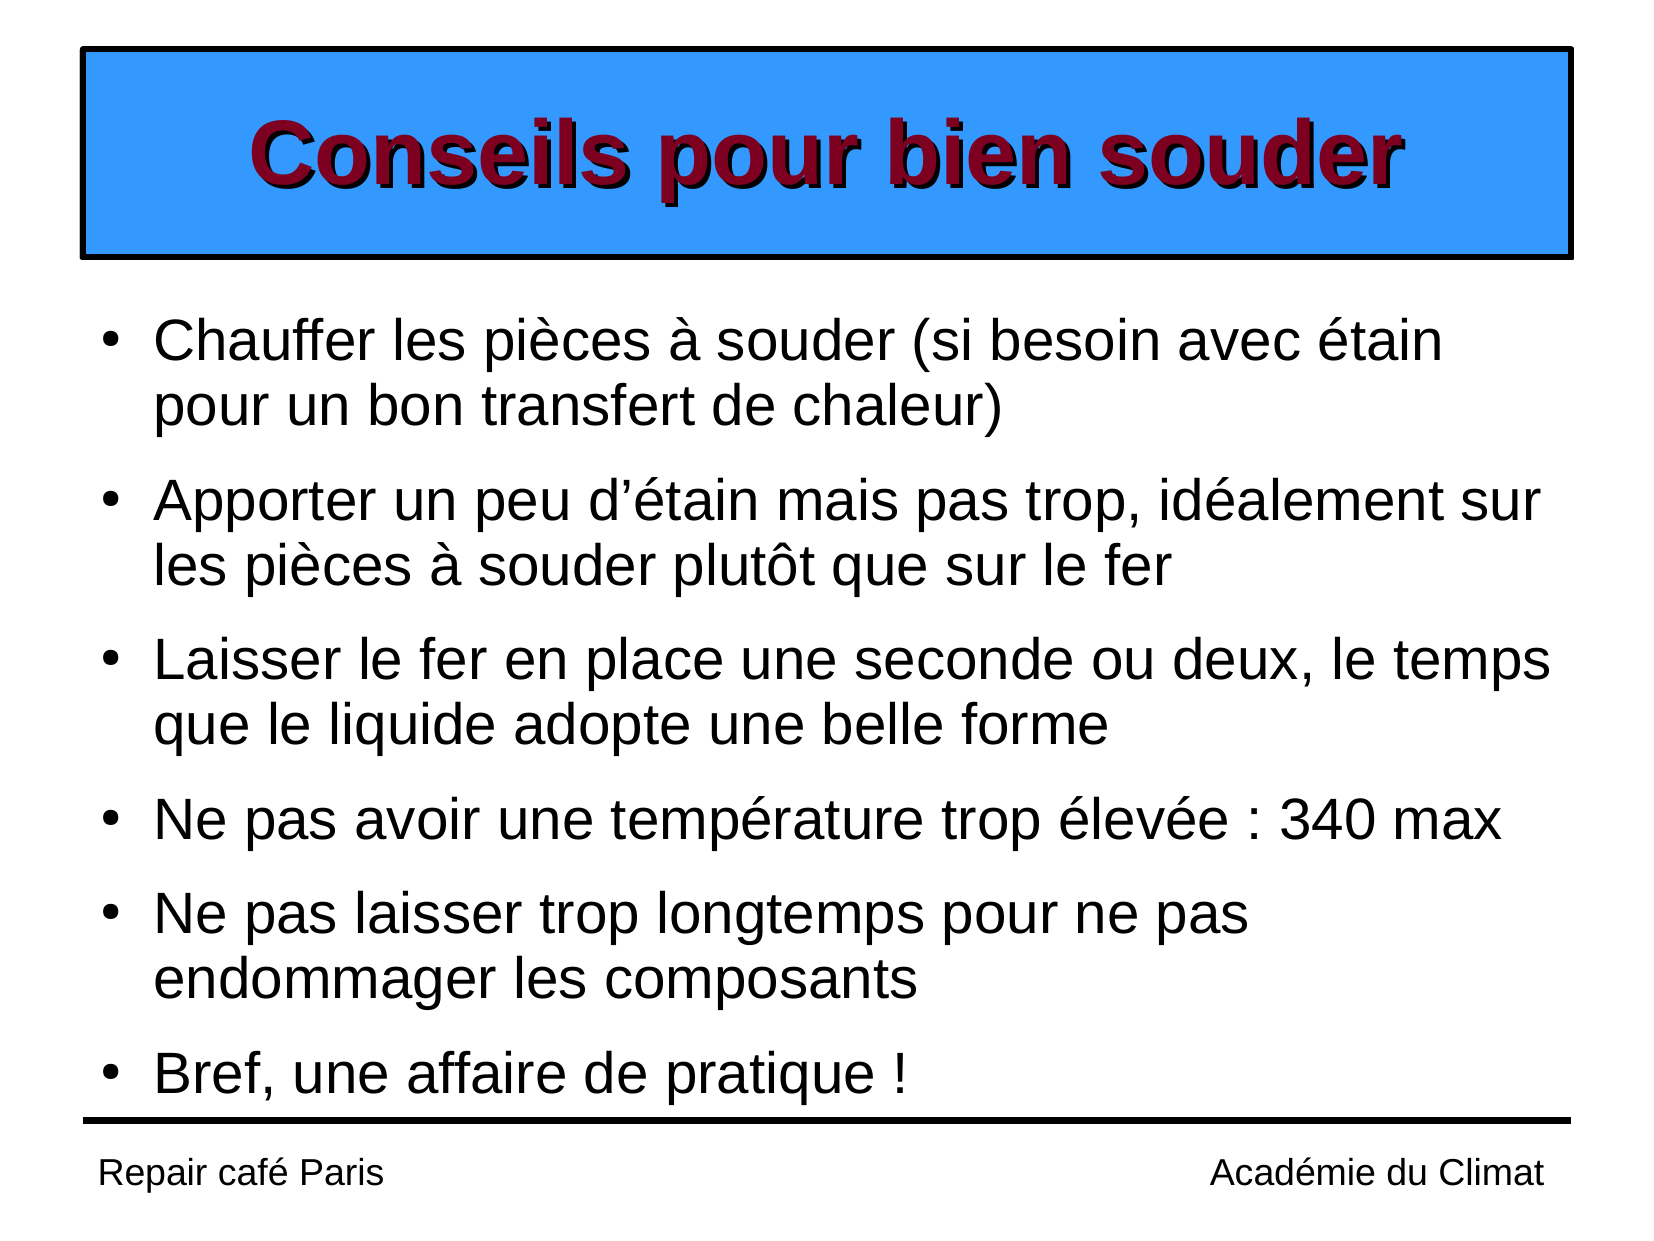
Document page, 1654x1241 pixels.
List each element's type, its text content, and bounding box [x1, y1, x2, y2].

title Conseils pour bien souder [82, 49, 1571, 257]
text_box Repair café Paris Académie du Climat [82, 1144, 1571, 1201]
list Chauffer les pièces à souder (si besoin avec étain pour un bon transfert de chaleur) Apporter un peu d’étain mais pas trop, idéalement sur les pièces à souder plutôt que sur le fer Laisser le fer en place une seconde ou deux, le temps que le liquide adopte une belle forme Ne pas avoir une température trop élevée : 340 max Ne pas laisser trop longtemps pour ne pas endommager les composants Bref, une affaire de pratique ! [82, 307, 1571, 1106]
